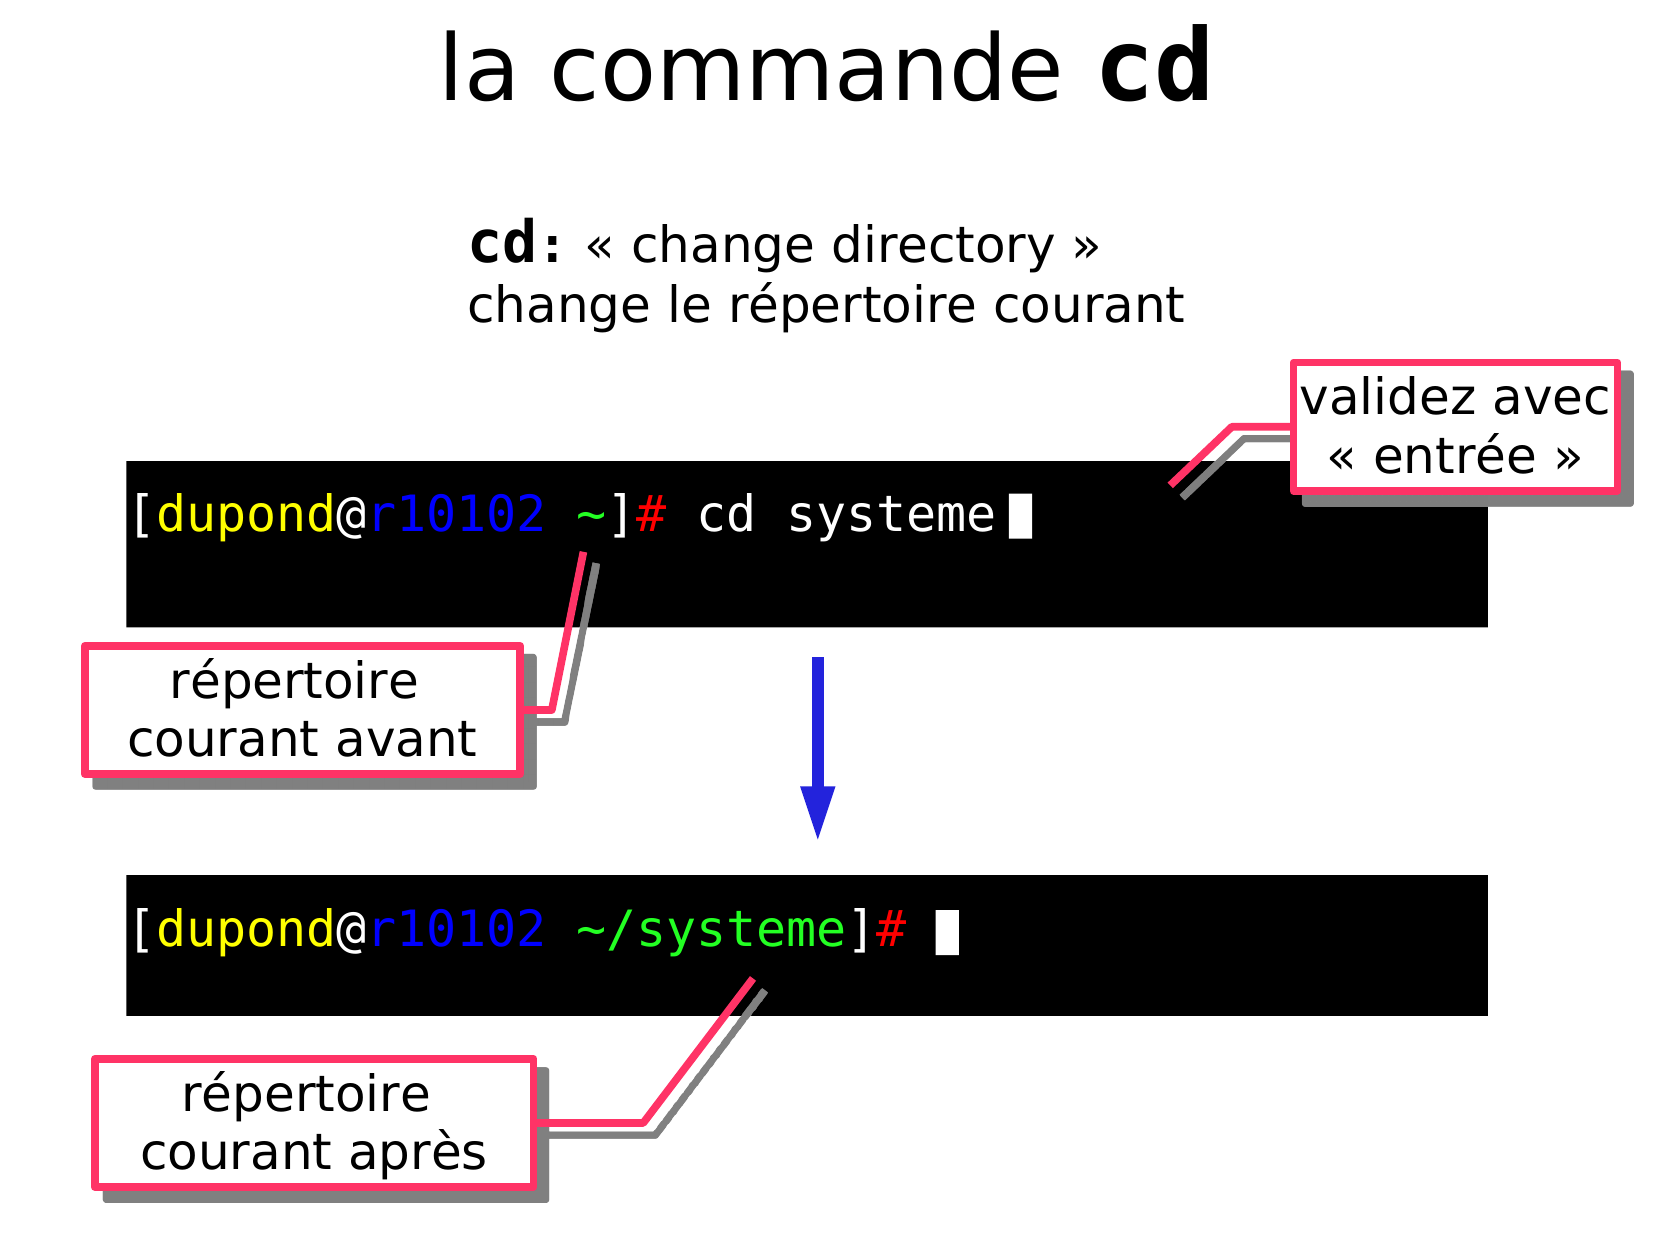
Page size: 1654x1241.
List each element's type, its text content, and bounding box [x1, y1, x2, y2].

text_box validez avec « entrée » [1293, 362, 1618, 491]
title la commande cd [136, 0, 1518, 132]
text_box [935, 910, 959, 956]
text_box répertoire courant avant [84, 645, 521, 775]
text_box [dupond@r10102 ~]# cd systeme [126, 461, 1488, 628]
text_box [dupond@r10102 ~/systeme]# [126, 875, 1488, 1016]
text_box [1008, 493, 1033, 539]
text_box cd: « change directory » change le répertoire courant [467, 208, 1187, 335]
text_box répertoire courant après [94, 1058, 534, 1188]
